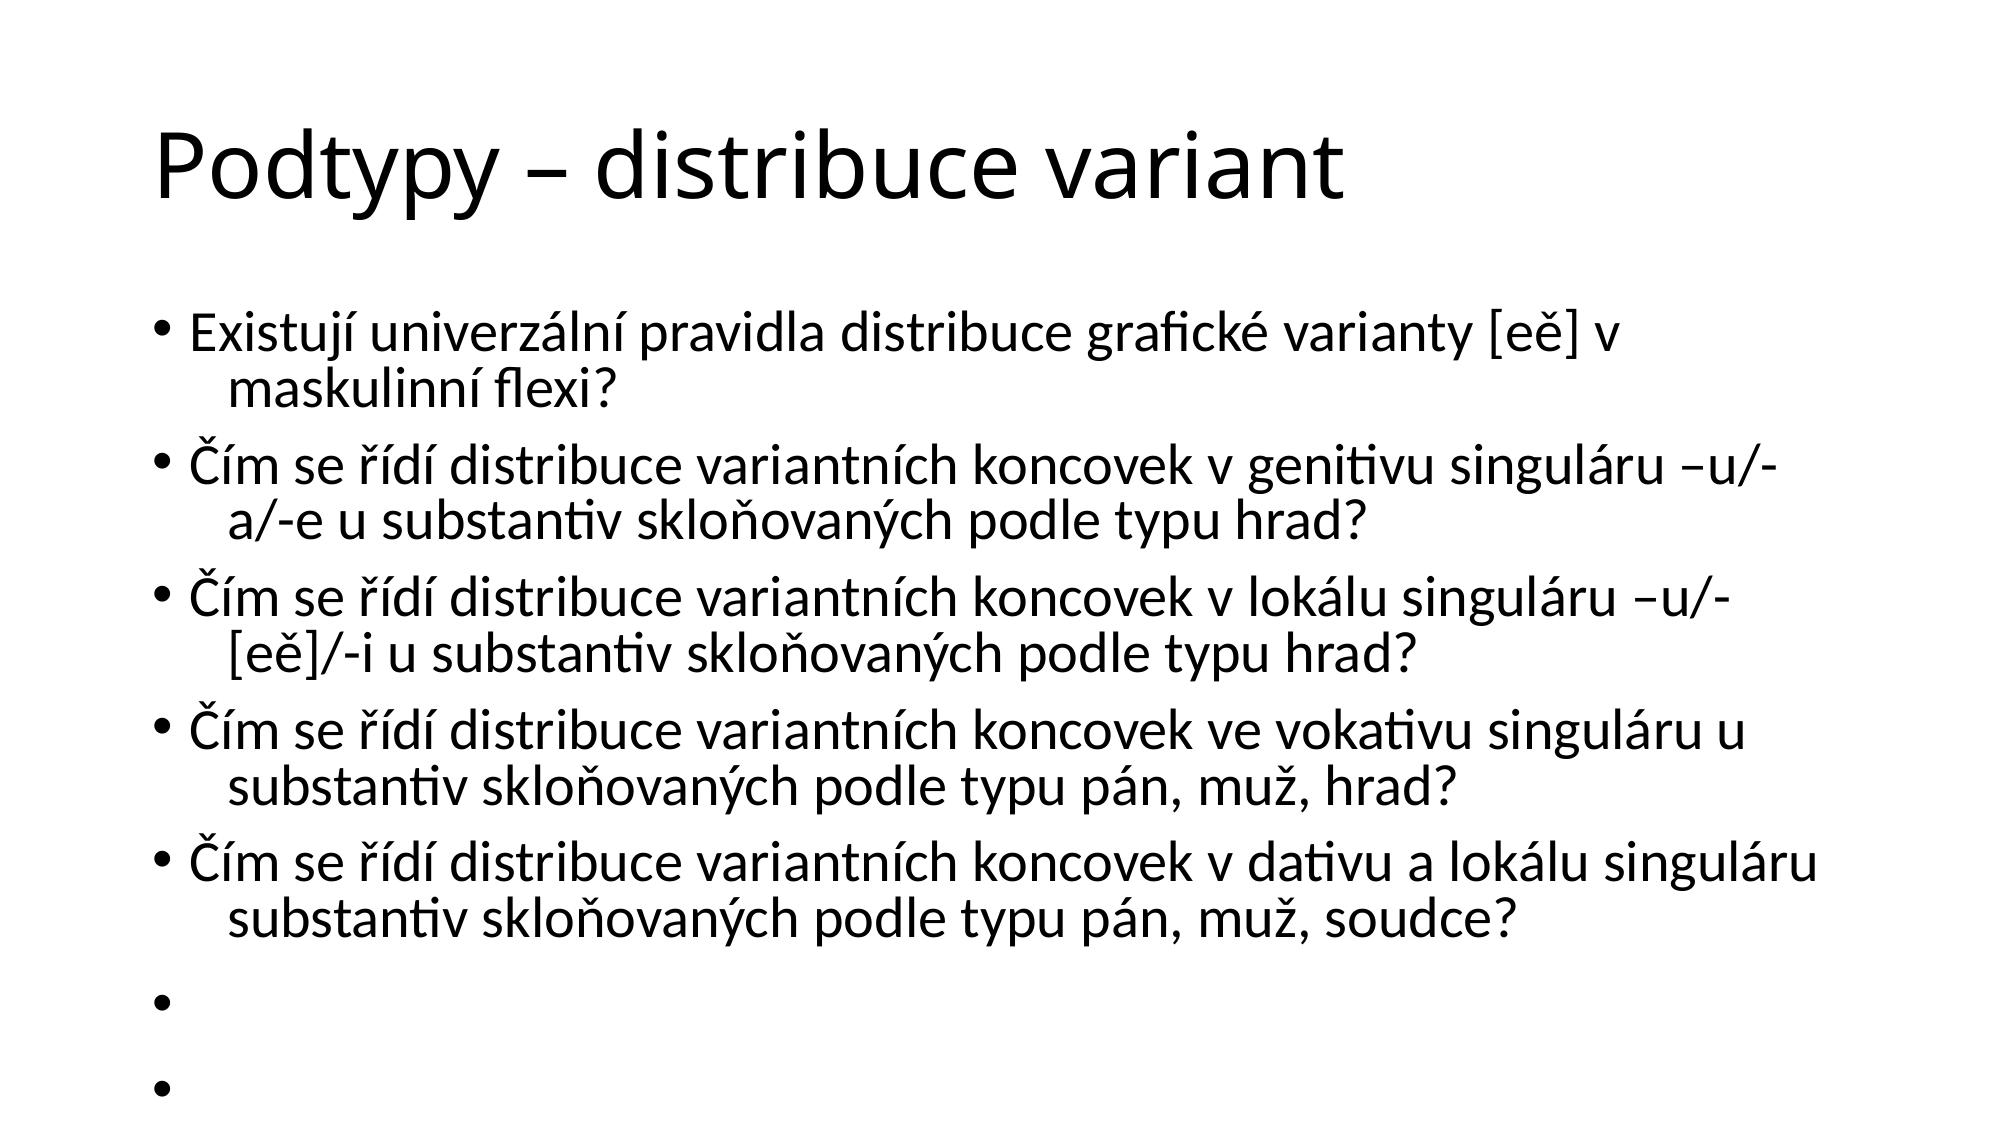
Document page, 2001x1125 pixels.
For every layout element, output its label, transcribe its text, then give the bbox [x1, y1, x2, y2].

list Existují univerzální pravidla distribuce grafické varianty [eě] v maskulinní flexi? Čím se řídí distribuce variantních koncovek v genitivu singuláru –u/-a/-e u substantiv skloňovaných podle typu hrad? Čím se řídí distribuce variantních koncovek v lokálu singuláru –u/-[eě]/-i u substantiv skloňovaných podle typu hrad? Čím se řídí distribuce variantních koncovek ve vokativu singuláru u substantiv skloňovaných podle typu pán, muž, hrad? Čím se řídí distribuce variantních koncovek v dativu a lokálu singuláru substantiv skloňovaných podle typu pán, muž, soudce? [137, 299, 1863, 1014]
title Podtypy – distribuce variant [137, 59, 1863, 278]
